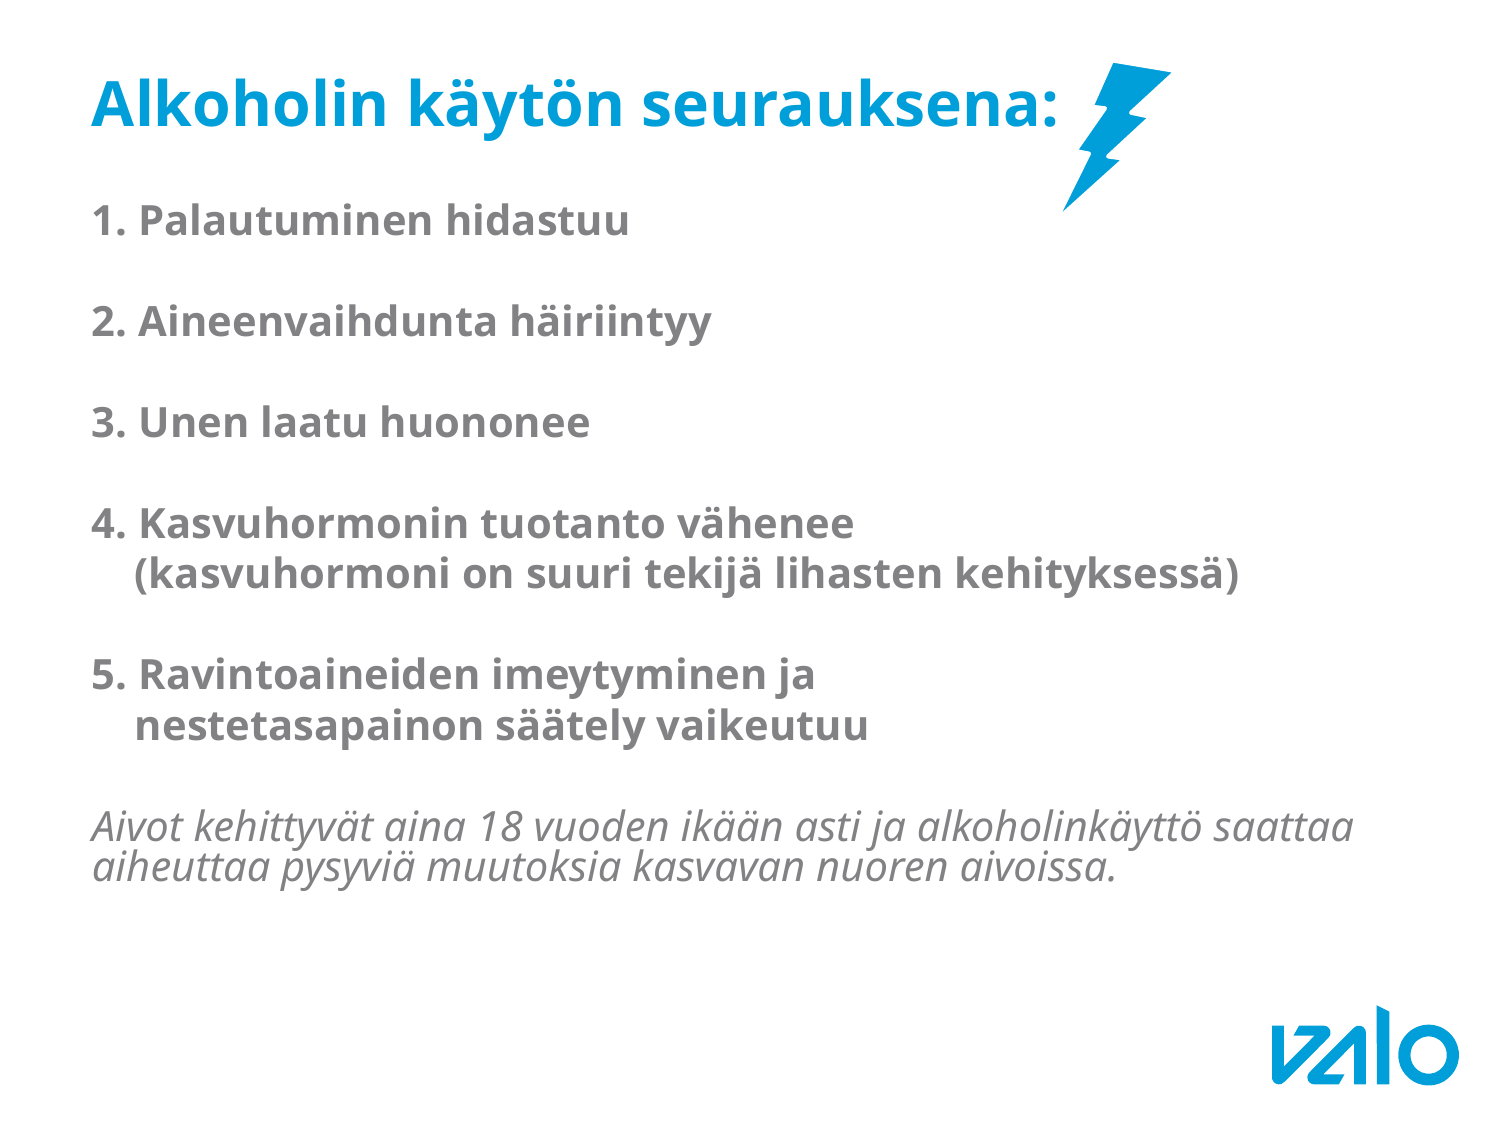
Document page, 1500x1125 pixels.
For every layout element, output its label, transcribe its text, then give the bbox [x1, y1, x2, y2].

text_box [1055, 60, 1177, 222]
list 1. Palautuminen hidastuu 2. Aineenvaihdunta häiriintyy 3. Unen laatu huononee 4. Kasvuhormonin tuotanto vähenee (kasvuhormoni on suuri tekijä lihasten kehityksessä) 5. Ravintoaineiden imeytyminen ja nestetasapainon säätely vaikeutuu Aivot kehittyvät aina 18 vuoden ikään asti ja alkoholinkäyttö saattaa aiheuttaa pysyviä muutoksia kasvavan nuoren aivoissa. [76, 196, 1427, 910]
title Alkoholin käytön seurauksena: [76, 45, 1388, 196]
